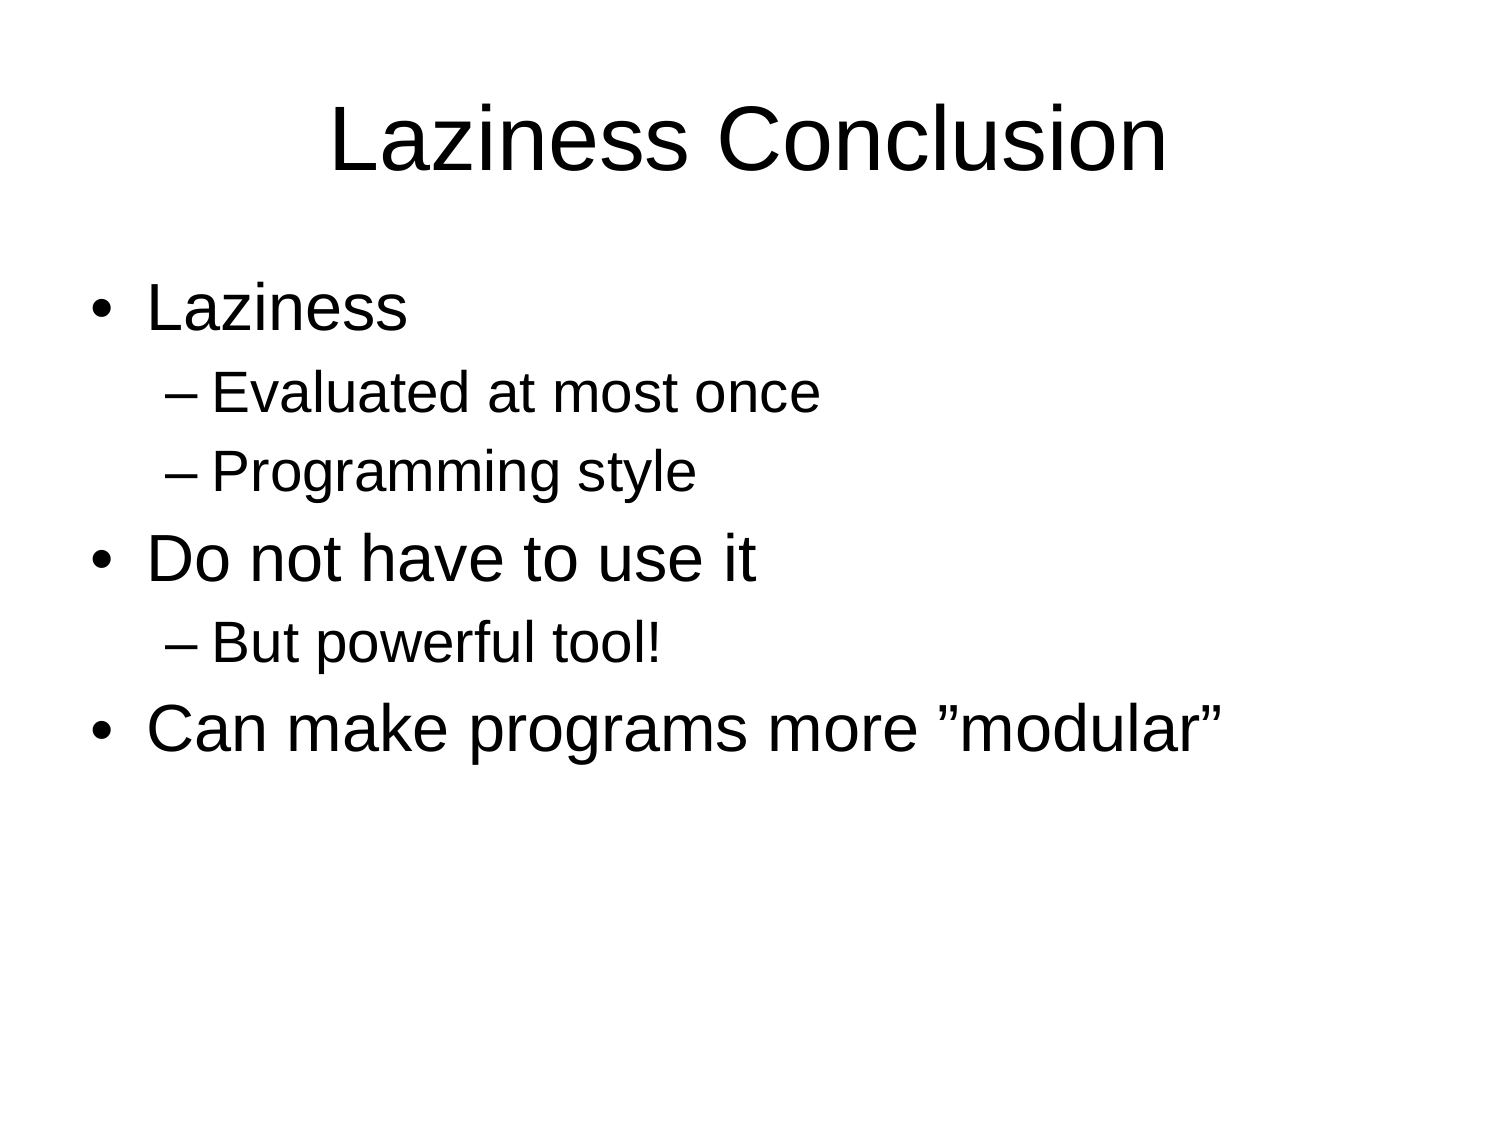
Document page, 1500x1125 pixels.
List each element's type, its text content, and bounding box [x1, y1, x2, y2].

title Laziness Conclusion [75, 45, 1426, 233]
list Laziness Evaluated at most once Programming style Do not have to use it But powerful tool! Can make programs more ”modular” [75, 262, 1426, 1006]
